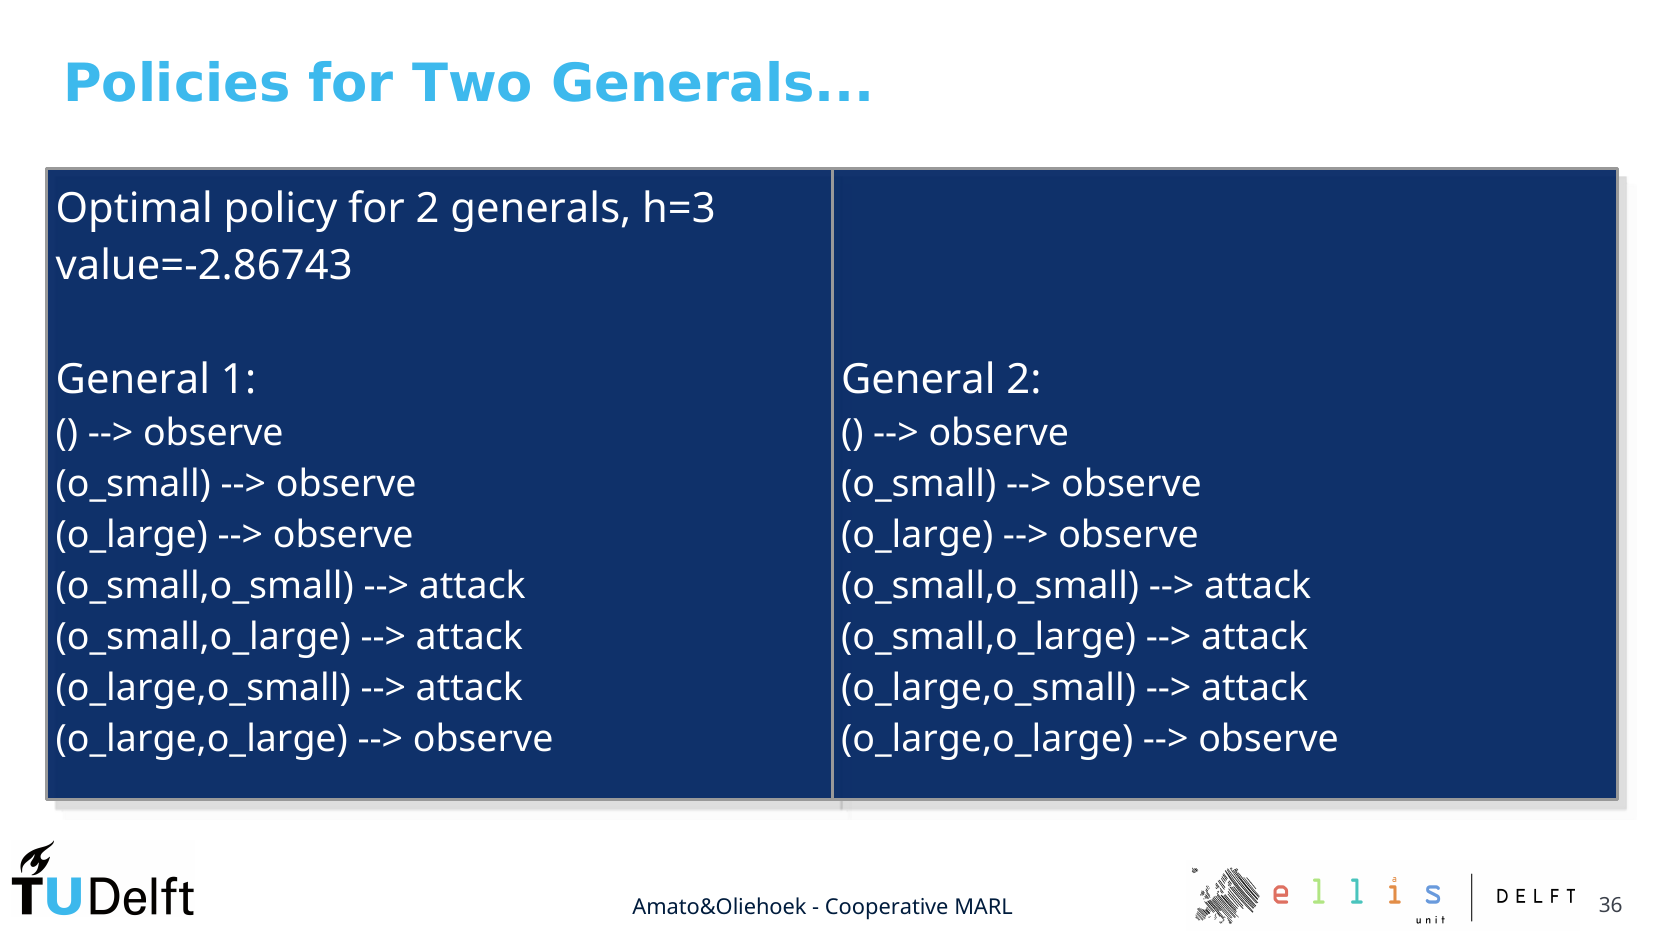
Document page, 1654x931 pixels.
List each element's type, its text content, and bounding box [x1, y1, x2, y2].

picture [11, 840, 195, 917]
text_box Optimal policy for 2 generals, h=3 value=-2.86743 General 1: () --> observe (o_small) --> observe (o_large) --> observe (o_small,o_small) --> attack (o_small,o_large) --> attack (o_large,o_small) --> attack (o_large,o_large) --> observe [46, 168, 832, 800]
picture [1186, 860, 1580, 931]
title Policies for Two Generals... [63, 12, 1571, 112]
text_box General 2: () --> observe (o_small) --> observe (o_large) --> observe (o_small,o_small) --> attack (o_small,o_large) --> attack (o_large,o_small) --> attack (o_large,o_large) --> observe [832, 168, 1618, 800]
